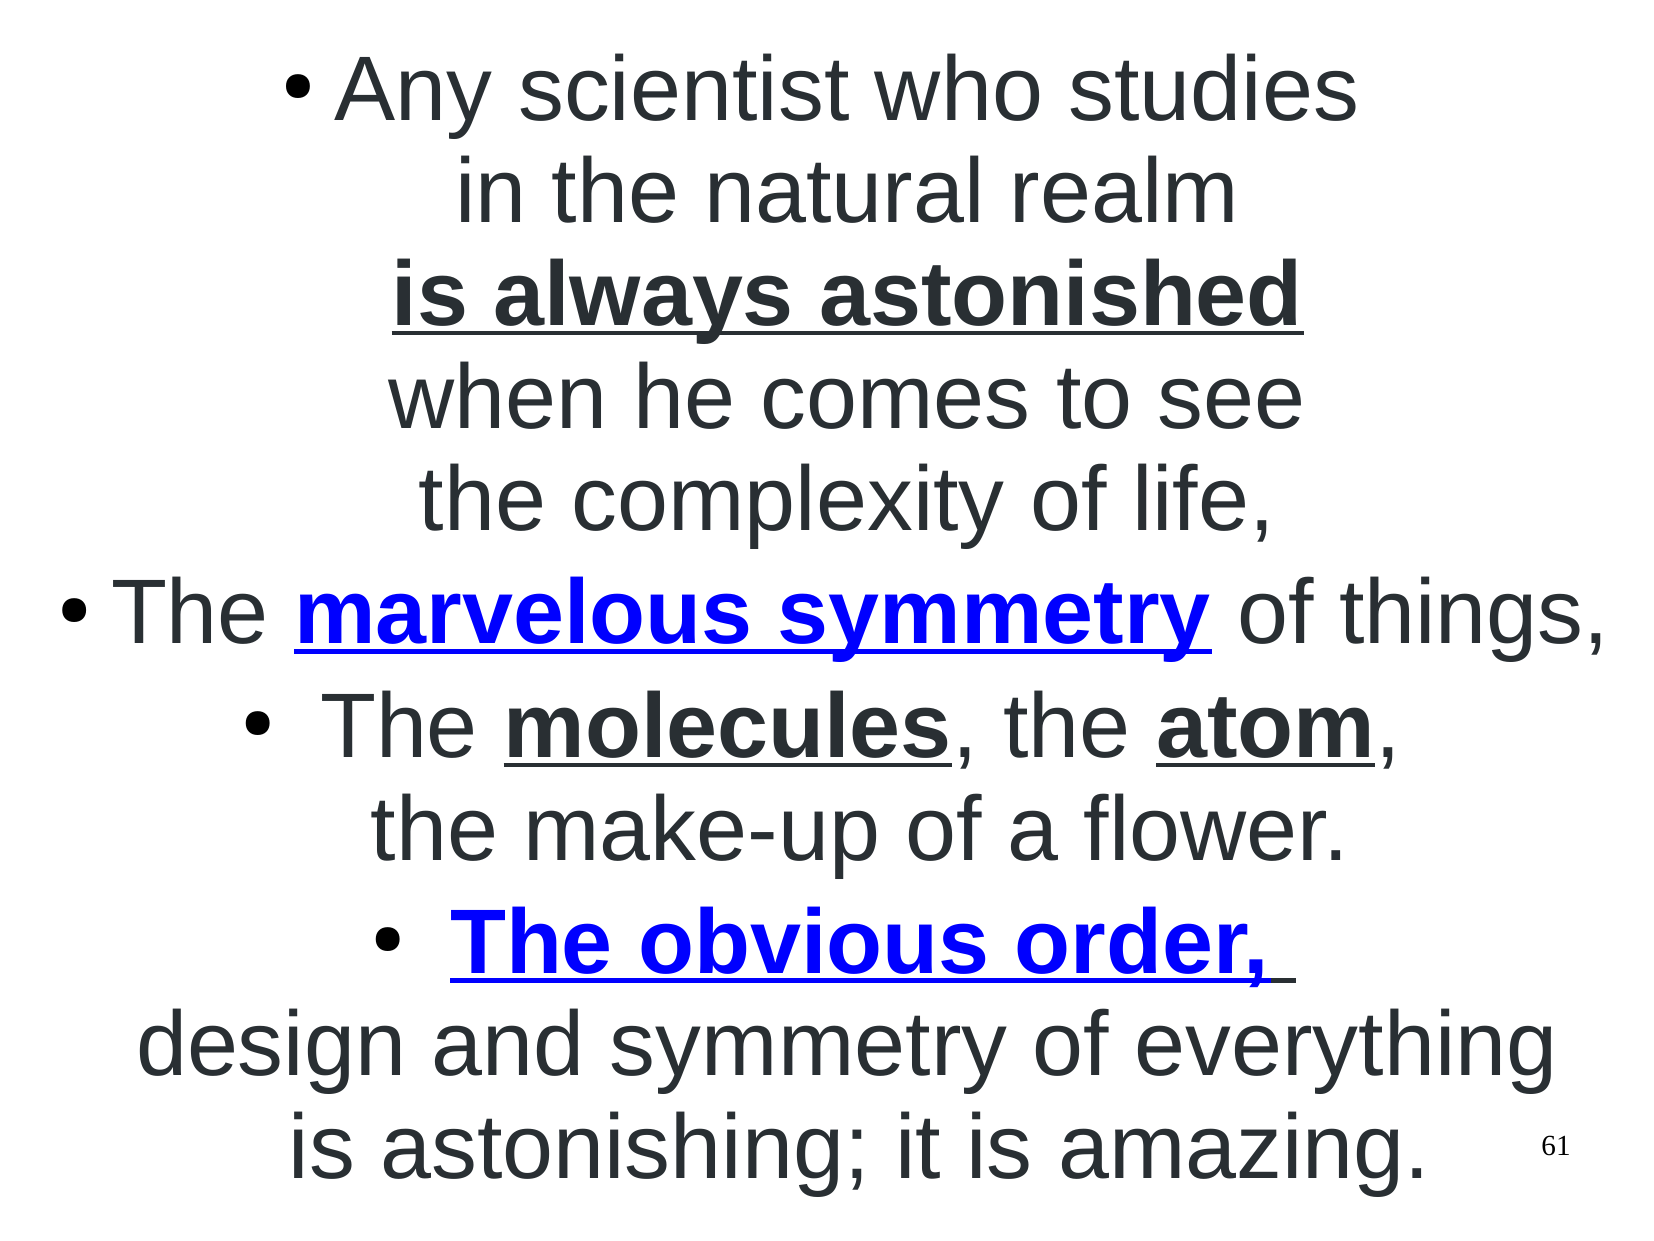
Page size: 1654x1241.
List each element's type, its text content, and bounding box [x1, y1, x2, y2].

list Any scientist who studies in the natural realm is always astonished when he comes to see the complexity of life, The marvelous symmetry of things, The molecules, the atom, the make-up of a flower. The obvious order, design and symmetry of everything is astonishing; it is amazing. [37, 37, 1613, 1238]
